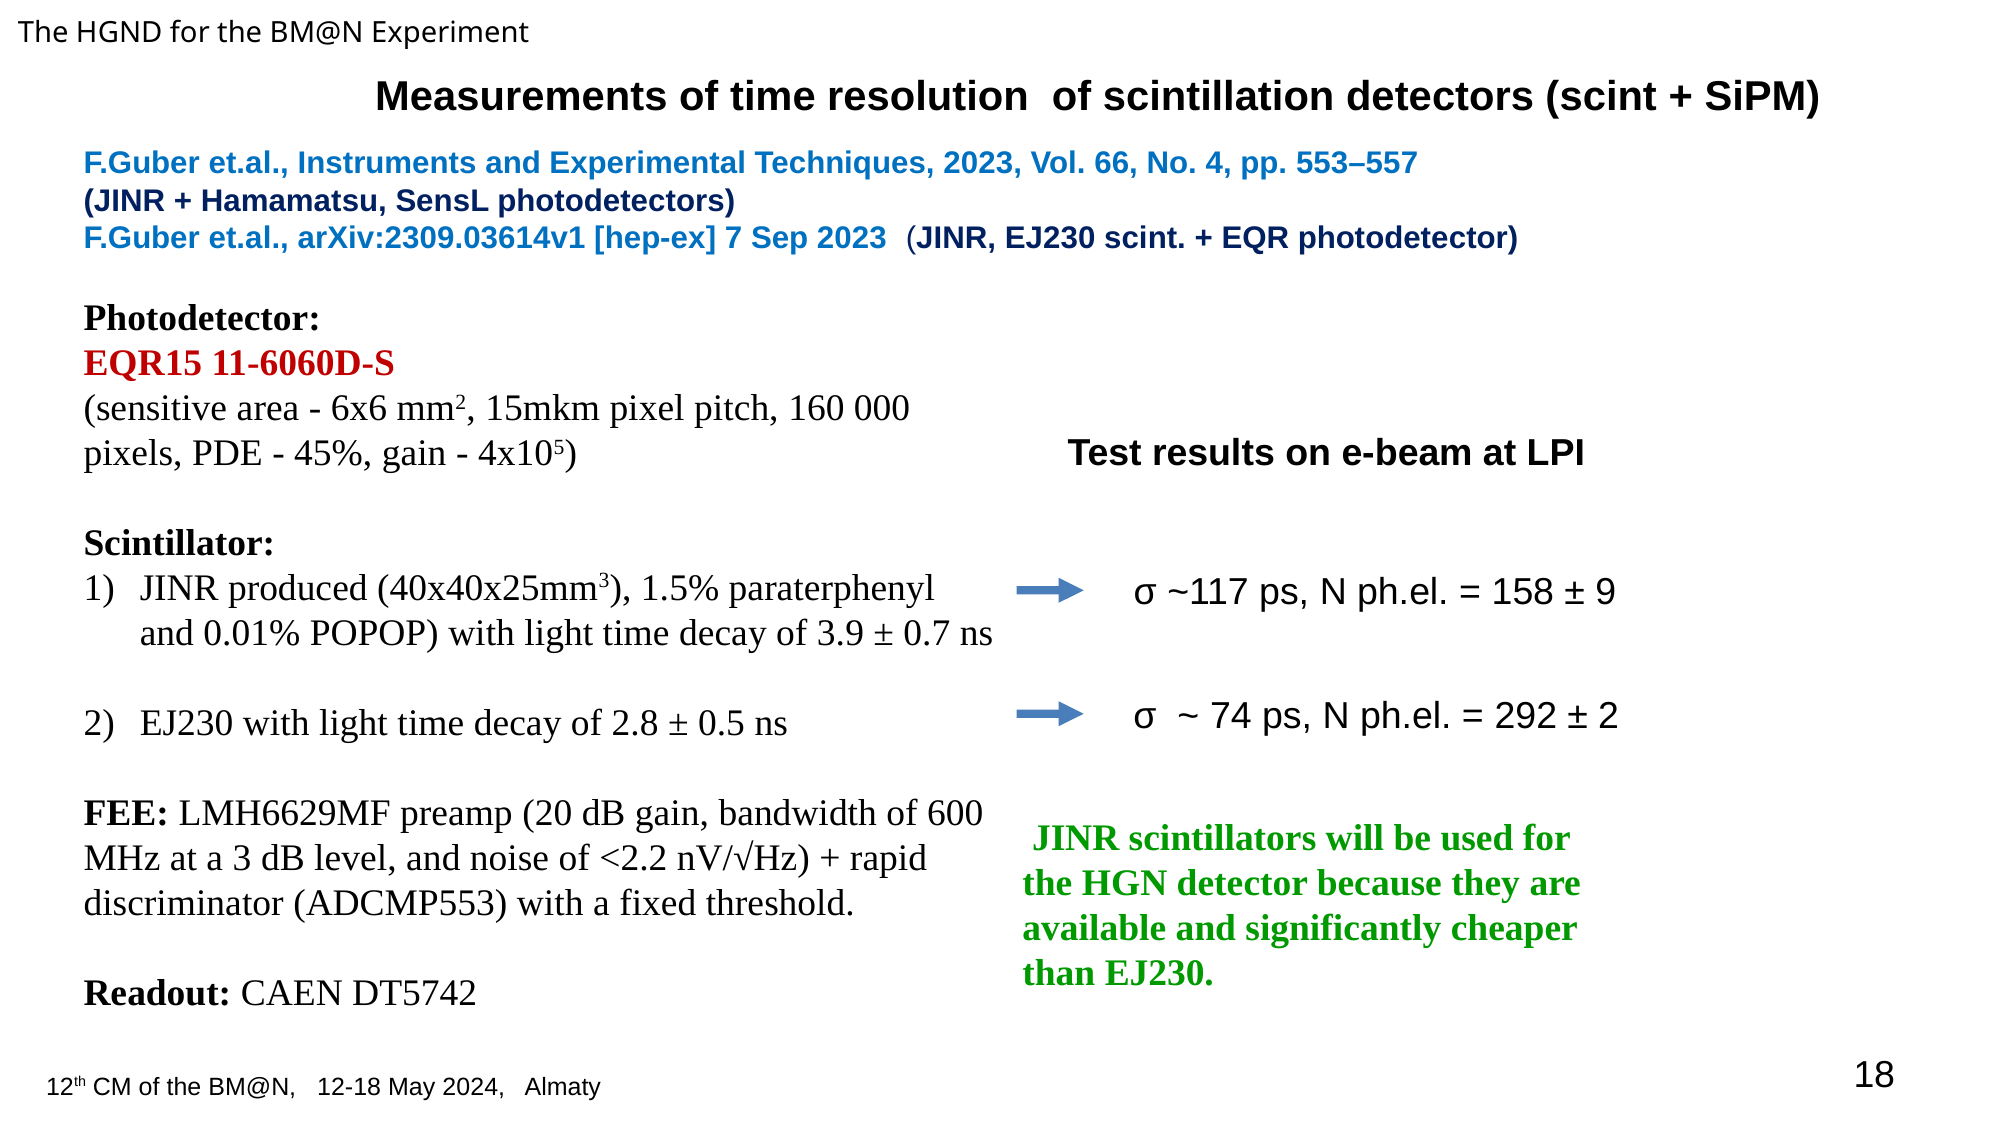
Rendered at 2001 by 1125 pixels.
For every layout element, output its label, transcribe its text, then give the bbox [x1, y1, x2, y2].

text_box Measurements of time resolution of scintillation detectors (scint + SiPM) [336, 62, 1860, 117]
text_box The HGND for the BM@N Experiment [3, 4, 560, 60]
text_box JINR scintillators will be used for the HGN detector because they are available and significantly cheaper than EJ230. [1007, 805, 1728, 1001]
text_box 12th CM of the BM@N, 12-18 May 2024, Almaty [31, 1065, 629, 1111]
text_box Photodetector: EQR15 11-6060D-S (sensitive area - 6x6 mm2, 15mkm pixel pitch, 160 000 pixels, PDE - 45%, gain - 4х105) Scintillator: JINR produced (40х40x25mm3), 1.5% paraterphenyl and 0.01% POPOP) with light time decay of 3.9 ± 0.7 ns EJ230 with light time decay of 2.8 ± 0.5 ns FEE: LMH6629MF preamp (20 dB gain, bandwidth of 600 MHz at a 3 dB level, and noise of <2.2 nV/√Hz) + rapid discriminator (ADCMP553) with a fixed threshold. Readout: CAEN DT5742 [68, 300, 1011, 1021]
text_box Test results on e-beam at LPI [1052, 420, 1601, 481]
text_box σ ~117 ps, N ph.el. = 158 ± 9 [1118, 559, 1653, 620]
text_box <номер> [1847, 1046, 2001, 1116]
text_box F.Guber et.al., Instruments and Experimental Techniques, 2023, Vol. 66, No. 4, pp. 553–557 (JINR + Hamamatsu, SensL photodetectors) F.Guber et.al., arXiv:2309.03614v1 [hep-ex] 7 Sep 2023 (JINR, EJ230 scint. + EQR photodetector) [68, 135, 1712, 300]
text_box σ ~ 74 ps, N ph.el. = 292 ± 2 [1118, 683, 1655, 744]
